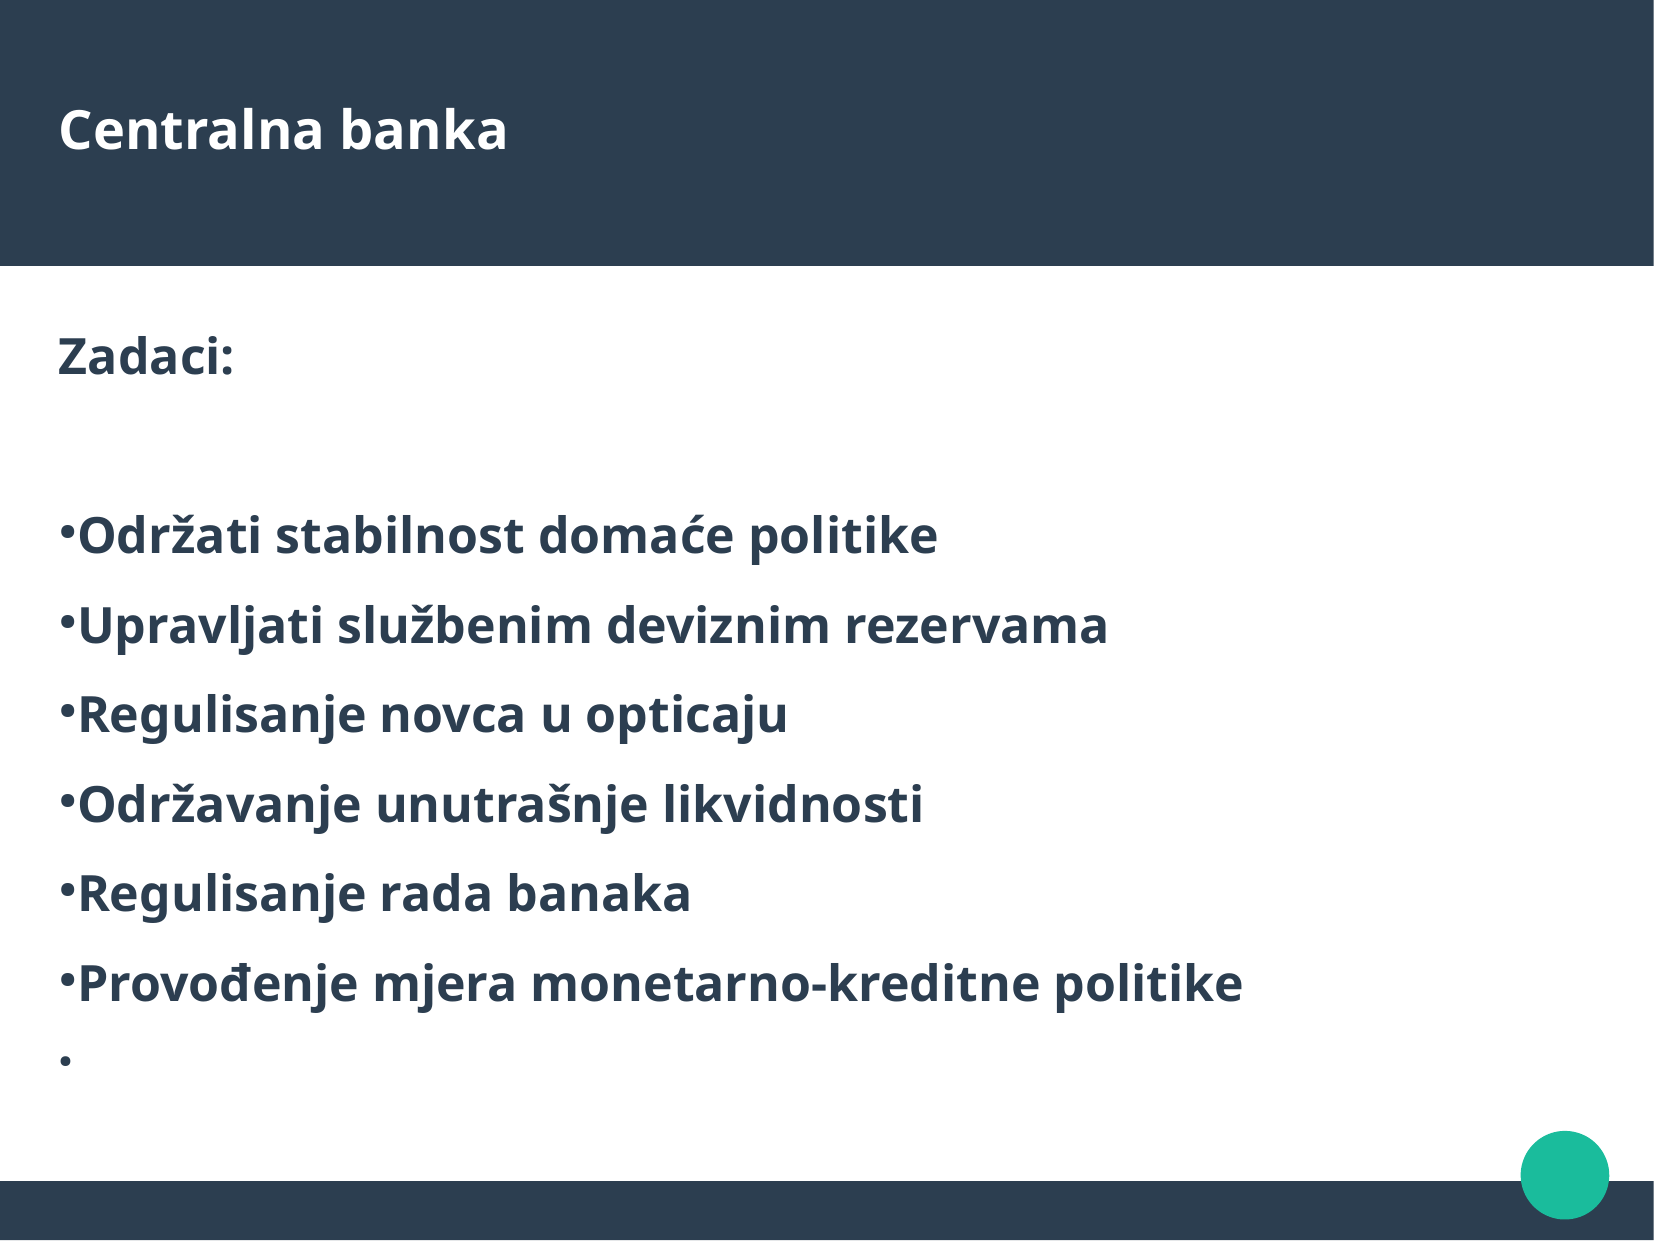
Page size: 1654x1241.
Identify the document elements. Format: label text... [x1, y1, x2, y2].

list Zadaci: Održati stabilnost domaće politike Upravljati službenim deviznim rezervama Regulisanje novca u opticaju Održavanje unutrašnje likvidnosti Regulisanje rada banaka Provođenje mjera monetarno-kreditne politike [59, 324, 1595, 1152]
title Centralna banka [59, 49, 1595, 207]
